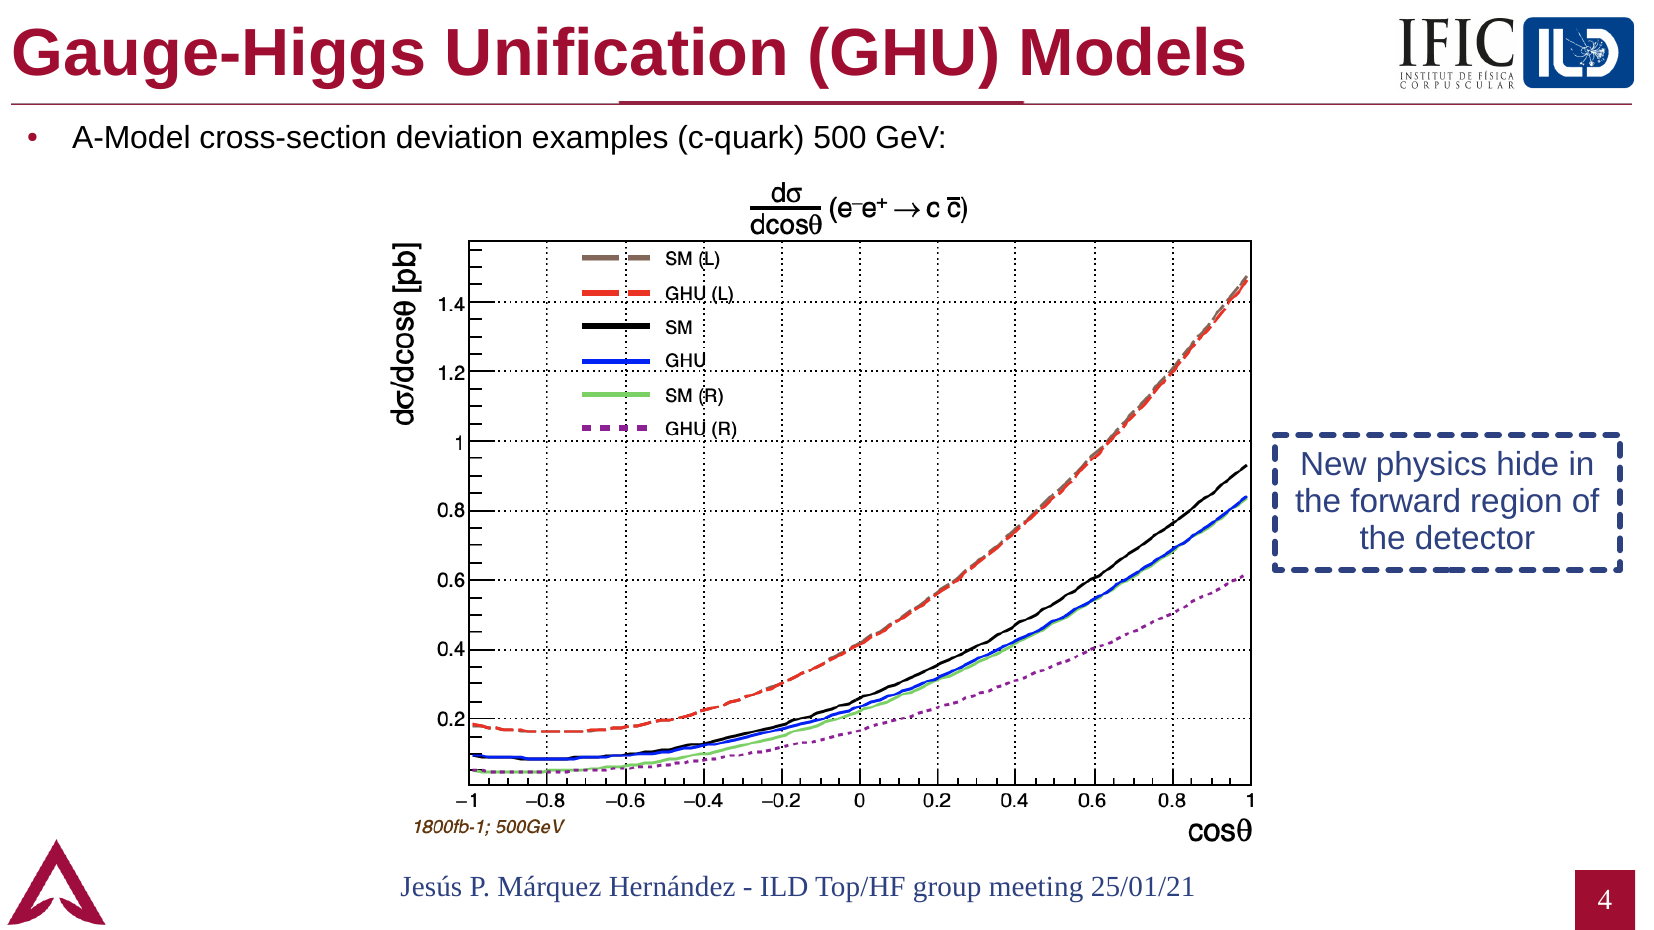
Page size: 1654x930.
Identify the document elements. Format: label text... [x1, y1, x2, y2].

picture [1500, 16, 1517, 92]
picture [1522, 14, 1635, 90]
text_box New physics hide in the forward region of the detector [1275, 435, 1621, 571]
title Gauge-Higgs Unification (GHU) Models [11, 14, 1500, 102]
list A-Model cross-section deviation examples (c-quark) 500 GeV: [11, 119, 961, 163]
picture [11, 101, 1632, 105]
picture [359, 174, 1291, 856]
picture [7, 839, 106, 925]
